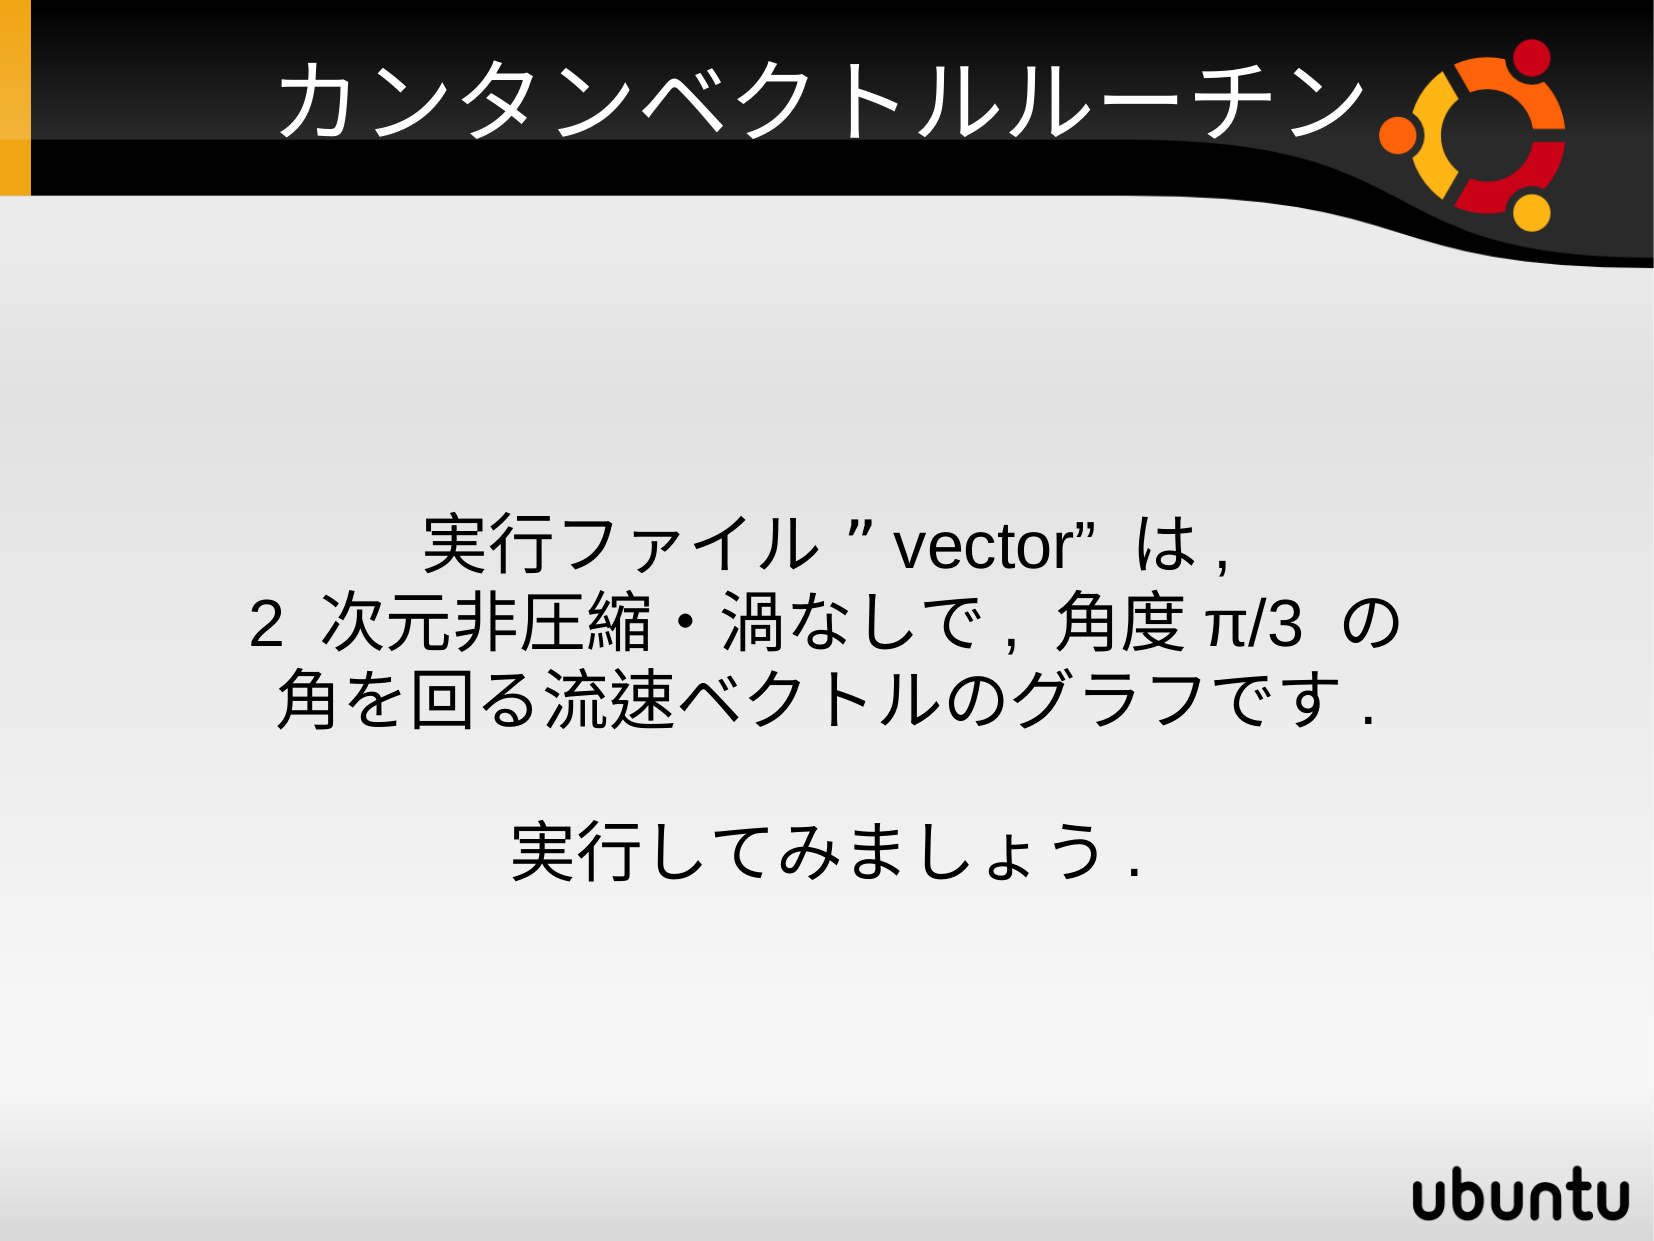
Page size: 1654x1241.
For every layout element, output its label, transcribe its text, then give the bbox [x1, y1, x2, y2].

picture [0, 0, 1654, 1241]
title カンタンベクトルルーチン [76, 7, 1565, 200]
subtitle 実行ファイル ”vector” は, 2 次元非圧縮・渦なしで, 角度π/3 の 角を回る流速ベクトルのグラフです. 実行してみましょう. [82, 297, 1571, 1102]
